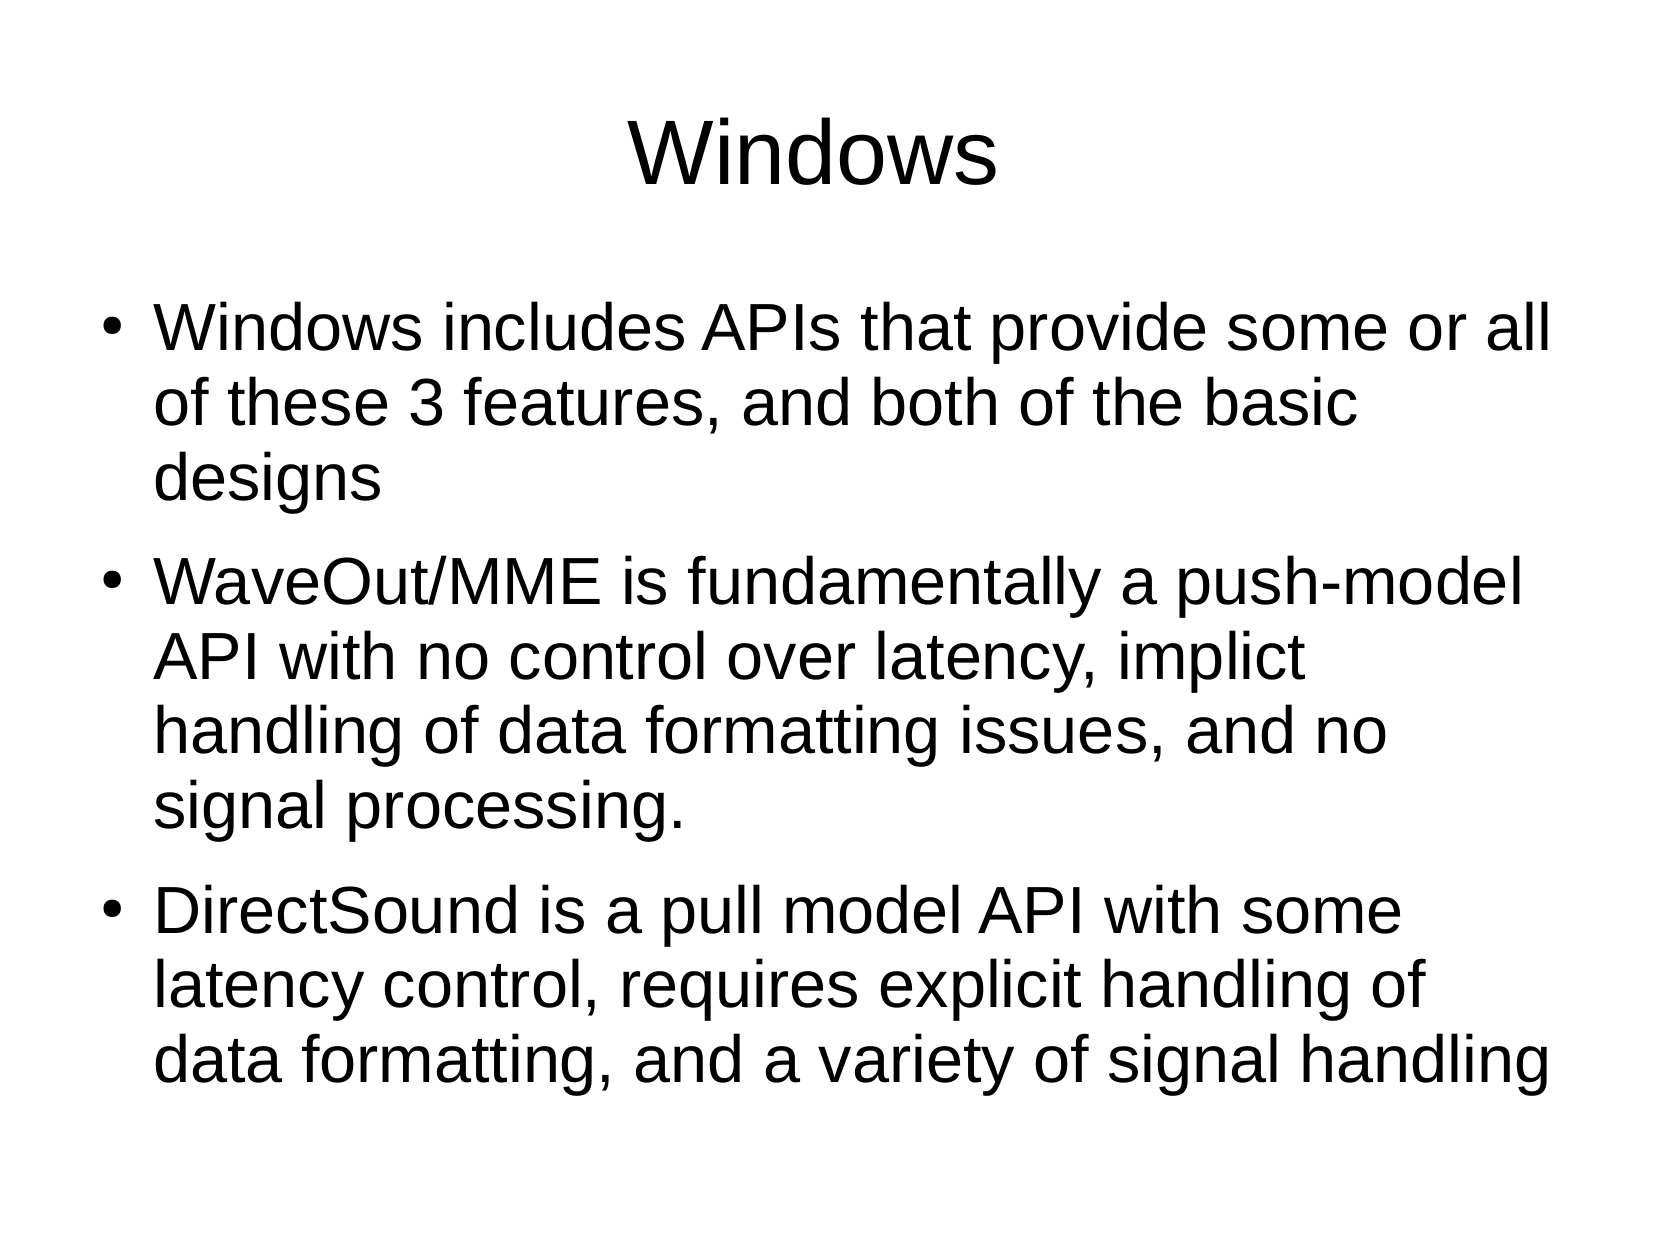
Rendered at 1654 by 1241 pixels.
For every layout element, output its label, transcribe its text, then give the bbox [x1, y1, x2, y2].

list Windows includes APIs that provide some or all of these 3 features, and both of the basic designs WaveOut/MME is fundamentally a push-model API with no control over latency, implict handling of data formatting issues, and no signal processing. DirectSound is a pull model API with some latency control, requires explicit handling of data formatting, and a variety of signal handling [82, 290, 1571, 1097]
title Windows [82, 56, 1571, 250]
